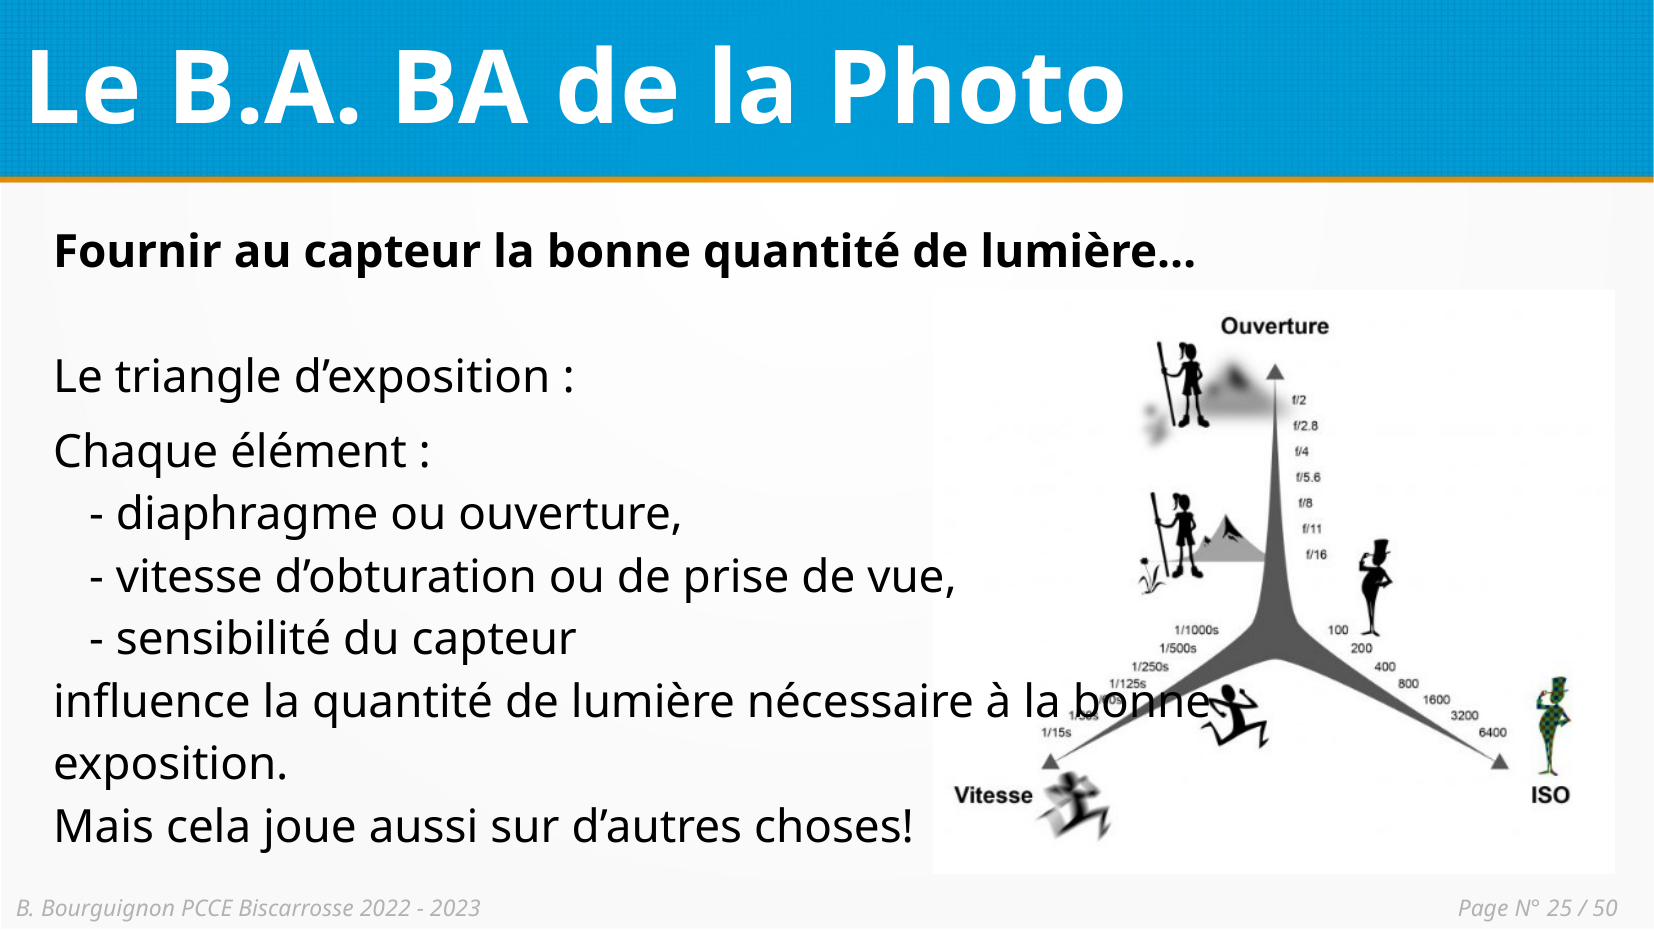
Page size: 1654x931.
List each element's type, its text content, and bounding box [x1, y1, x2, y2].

picture [0, 175, 1654, 931]
text_box Fournir au capteur la bonne quantité de lumière… Le triangle d’exposition : Chaque élément : - diaphragme ou ouverture, - vitesse d’obturation ou de prise de vue, - sensibilité du capteur influence la quantité de lumière nécessaire à la bonne exposition. Mais cela joue aussi sur d’autres choses! [47, 212, 1619, 812]
title Le B.A. BA de la Photo [23, 11, 1630, 154]
